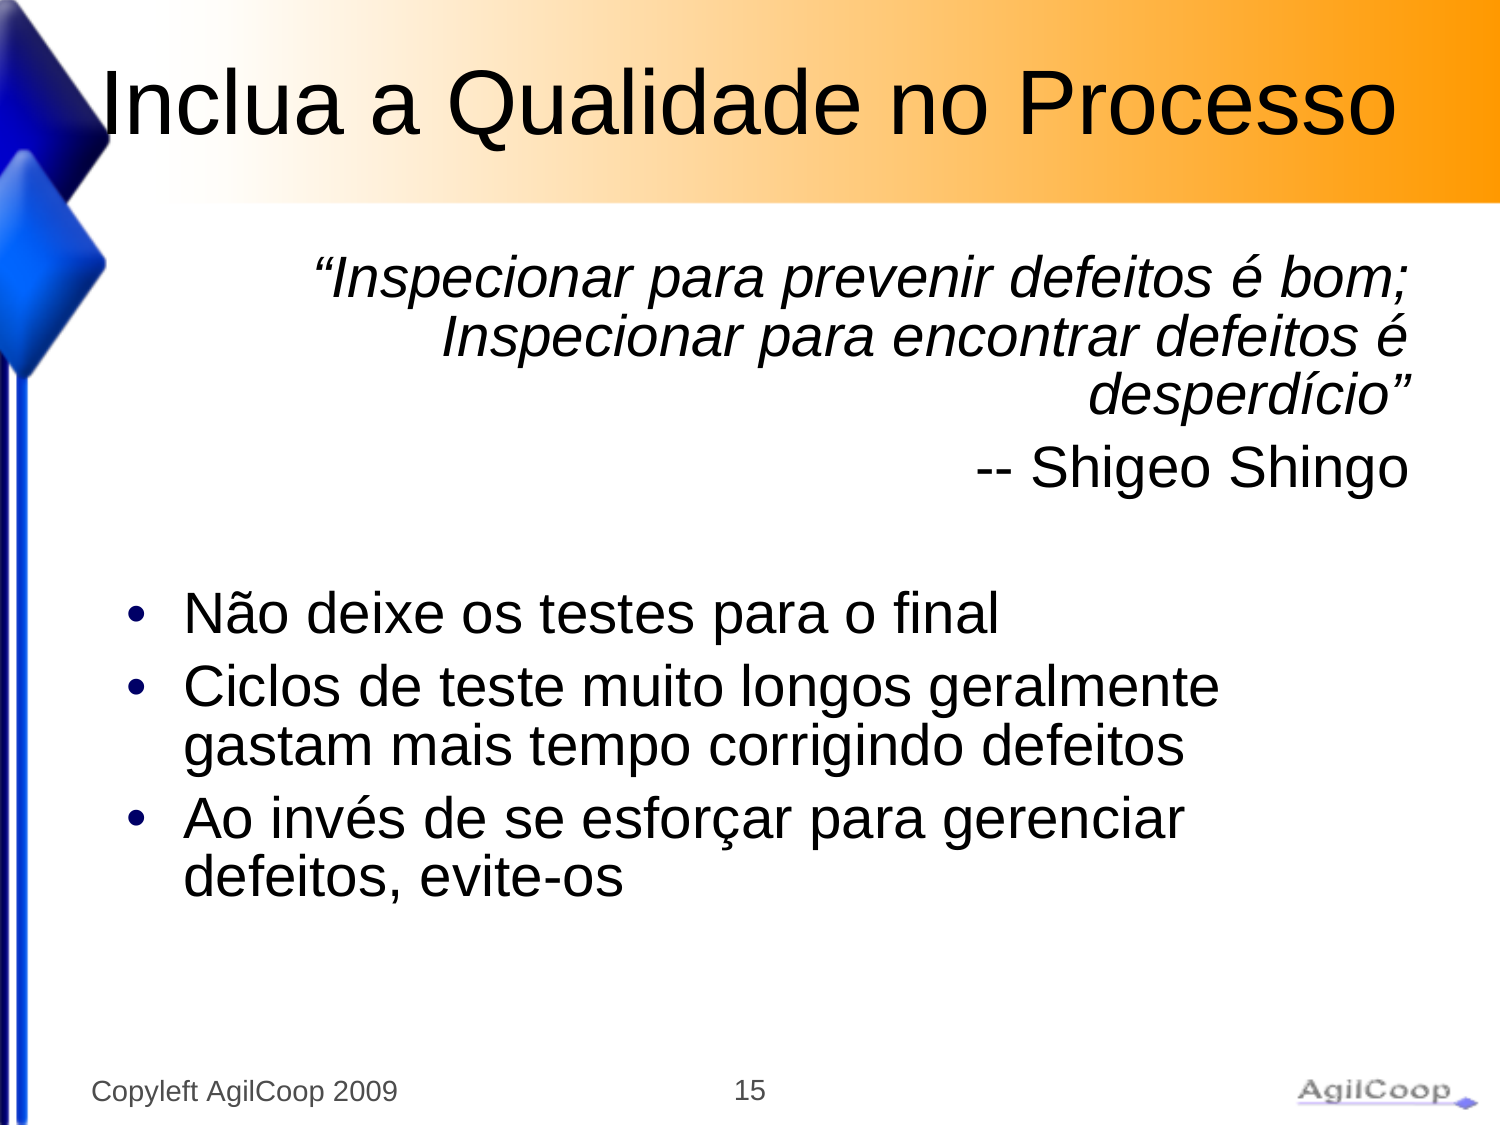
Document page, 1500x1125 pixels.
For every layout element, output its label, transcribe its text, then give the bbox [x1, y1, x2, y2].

title Inclua a Qualidade no Processo [75, 8, 1426, 197]
picture [0, 0, 1500, 1125]
list “Inspecionar para prevenir defeitos é bom; Inspecionar para encontrar defeitos é desperdício” -- Shigeo Shingo Não deixe os testes para o final Ciclos de teste muito longos geralmente gastam mais tempo corrigindo defeitos Ao invés de se esforçar para gerenciar defeitos, evite-os [112, 243, 1425, 1006]
